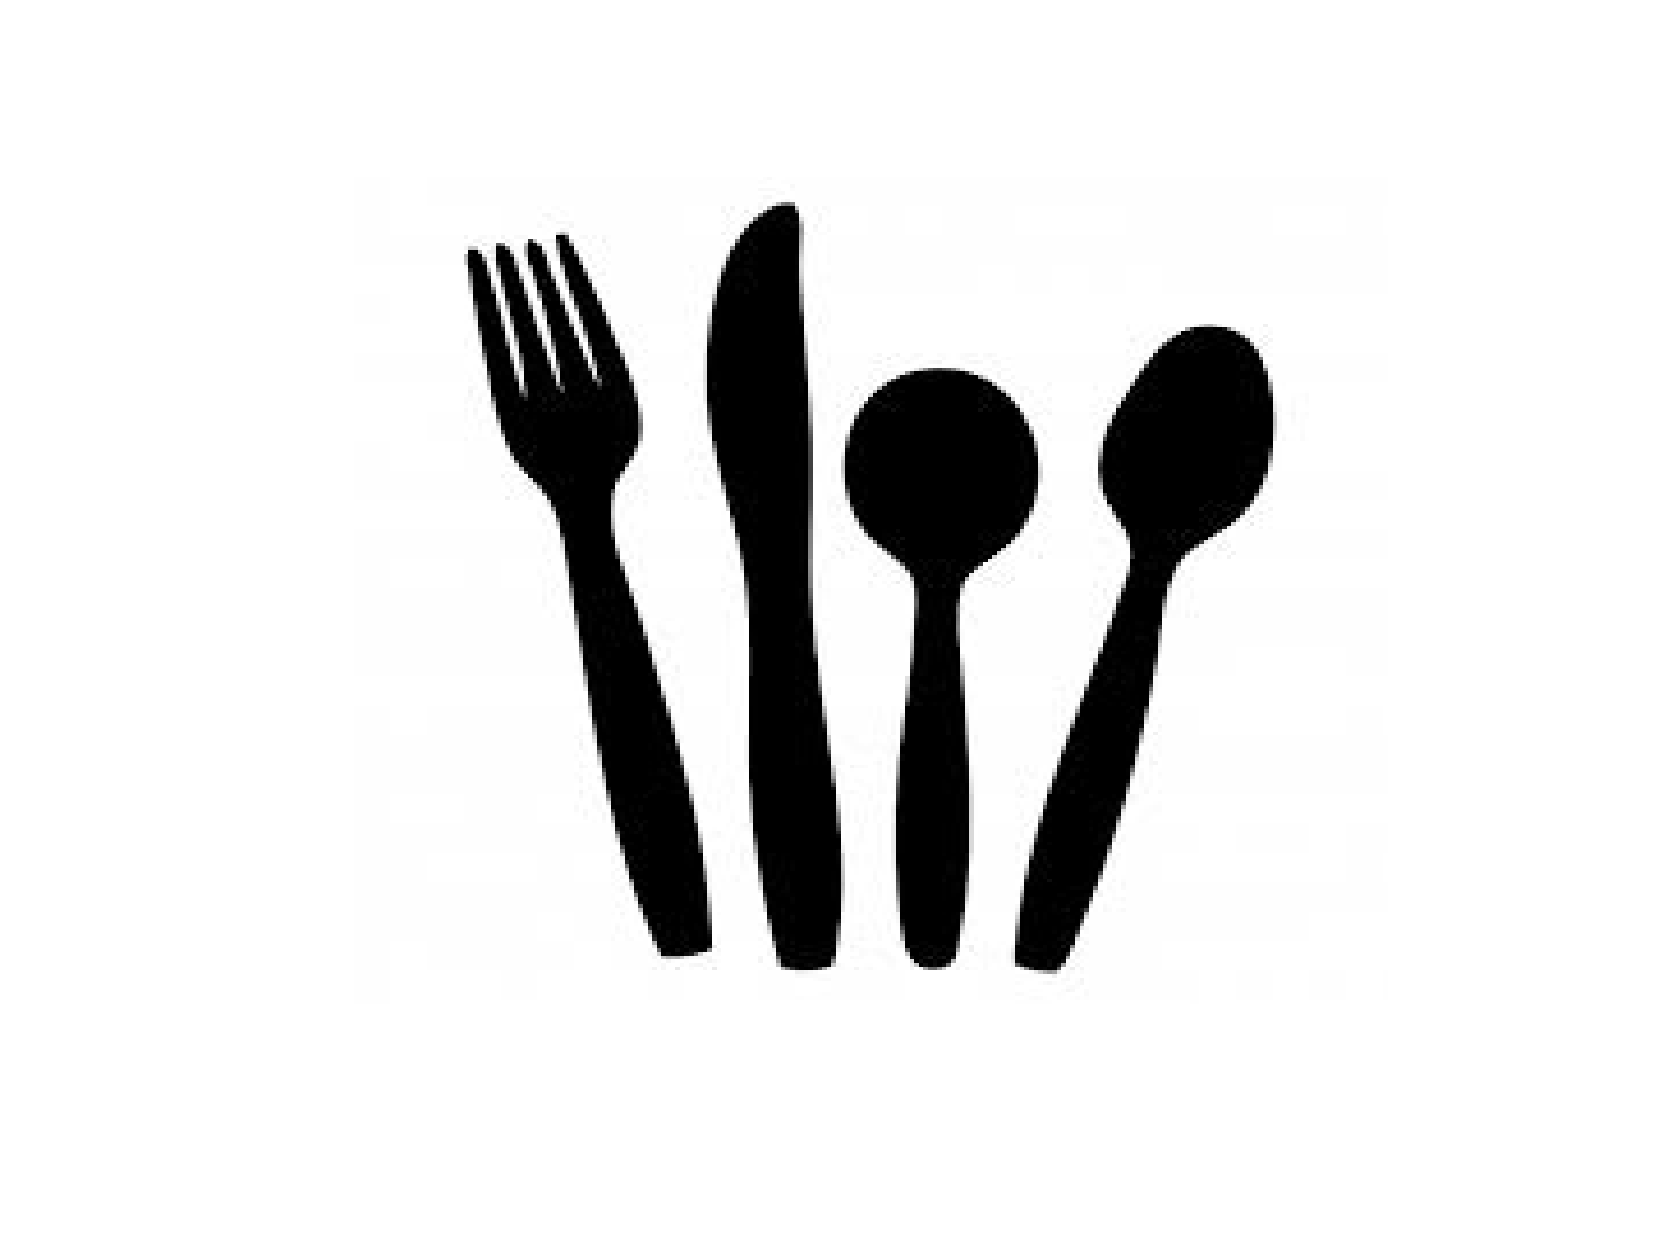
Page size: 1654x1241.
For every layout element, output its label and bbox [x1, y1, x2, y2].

picture [354, 177, 1388, 1004]
